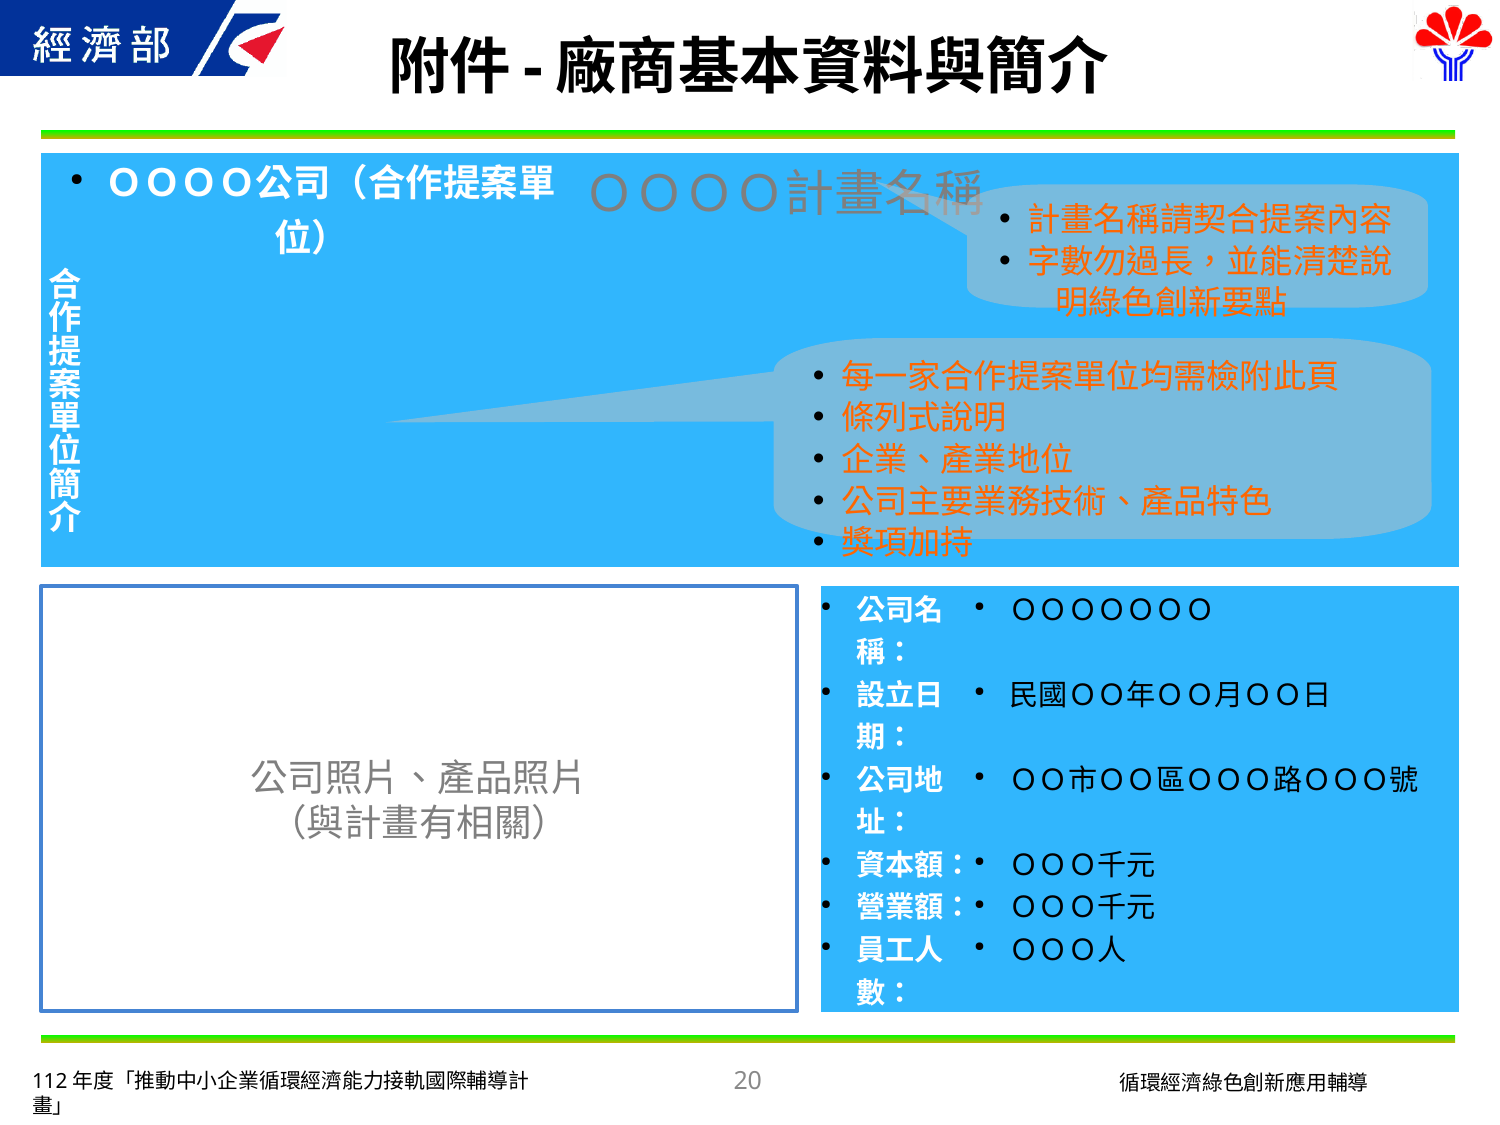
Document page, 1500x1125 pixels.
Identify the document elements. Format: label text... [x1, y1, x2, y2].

table_cell ＯＯＯ人 [974, 927, 1459, 1012]
text_box 公司照片、產品照片 （與計畫有相關） [41, 586, 797, 1011]
table_cell ＯＯＯ千元 [974, 884, 1459, 927]
table_cell ＯＯＯ千元 [974, 841, 1459, 884]
table_cell 員工人數： [821, 927, 974, 1012]
table_header ＯＯＯＯＯＯＯ [974, 586, 1459, 671]
text_box 每一家合作提案單位均需檢附此頁 條列式說明 企業、產業地位 公司主要業務技術、產品特色 獎項加持 [385, 338, 1432, 539]
table_header [1274, 308, 1282, 313]
table_header ＯＯＯＯ計畫名稱 [585, 153, 1459, 262]
table_header ＯＯＯＯ計畫名稱 [898, 177, 916, 189]
table_cell 營業額： [821, 884, 974, 927]
text_box 20 [572, 1051, 923, 1112]
table_header 合作提案單位簡介 [41, 262, 124, 567]
table_cell 公司地址： [821, 756, 974, 841]
table_header ＯＯＯＯ公司（合作提案單位） [41, 153, 585, 262]
table_cell 設立日期： [821, 671, 974, 756]
table_header 公司名稱： [821, 586, 974, 671]
table_header ＯＯＯＯ計畫名稱 [904, 200, 921, 210]
title 附件-廠商基本資料與簡介 [0, 19, 1497, 109]
table_header [124, 262, 1459, 567]
table_cell 民國ＯＯ年ＯＯ月ＯＯ日 [974, 671, 1459, 756]
table_cell 資本額： [821, 841, 974, 884]
table_cell ＯＯ市ＯＯ區ＯＯＯ路ＯＯＯ號 [974, 756, 1459, 841]
text_box 計畫名稱請契合提案內容 字數勿過長，並能清楚說明綠色創新要點 [874, 181, 1428, 308]
